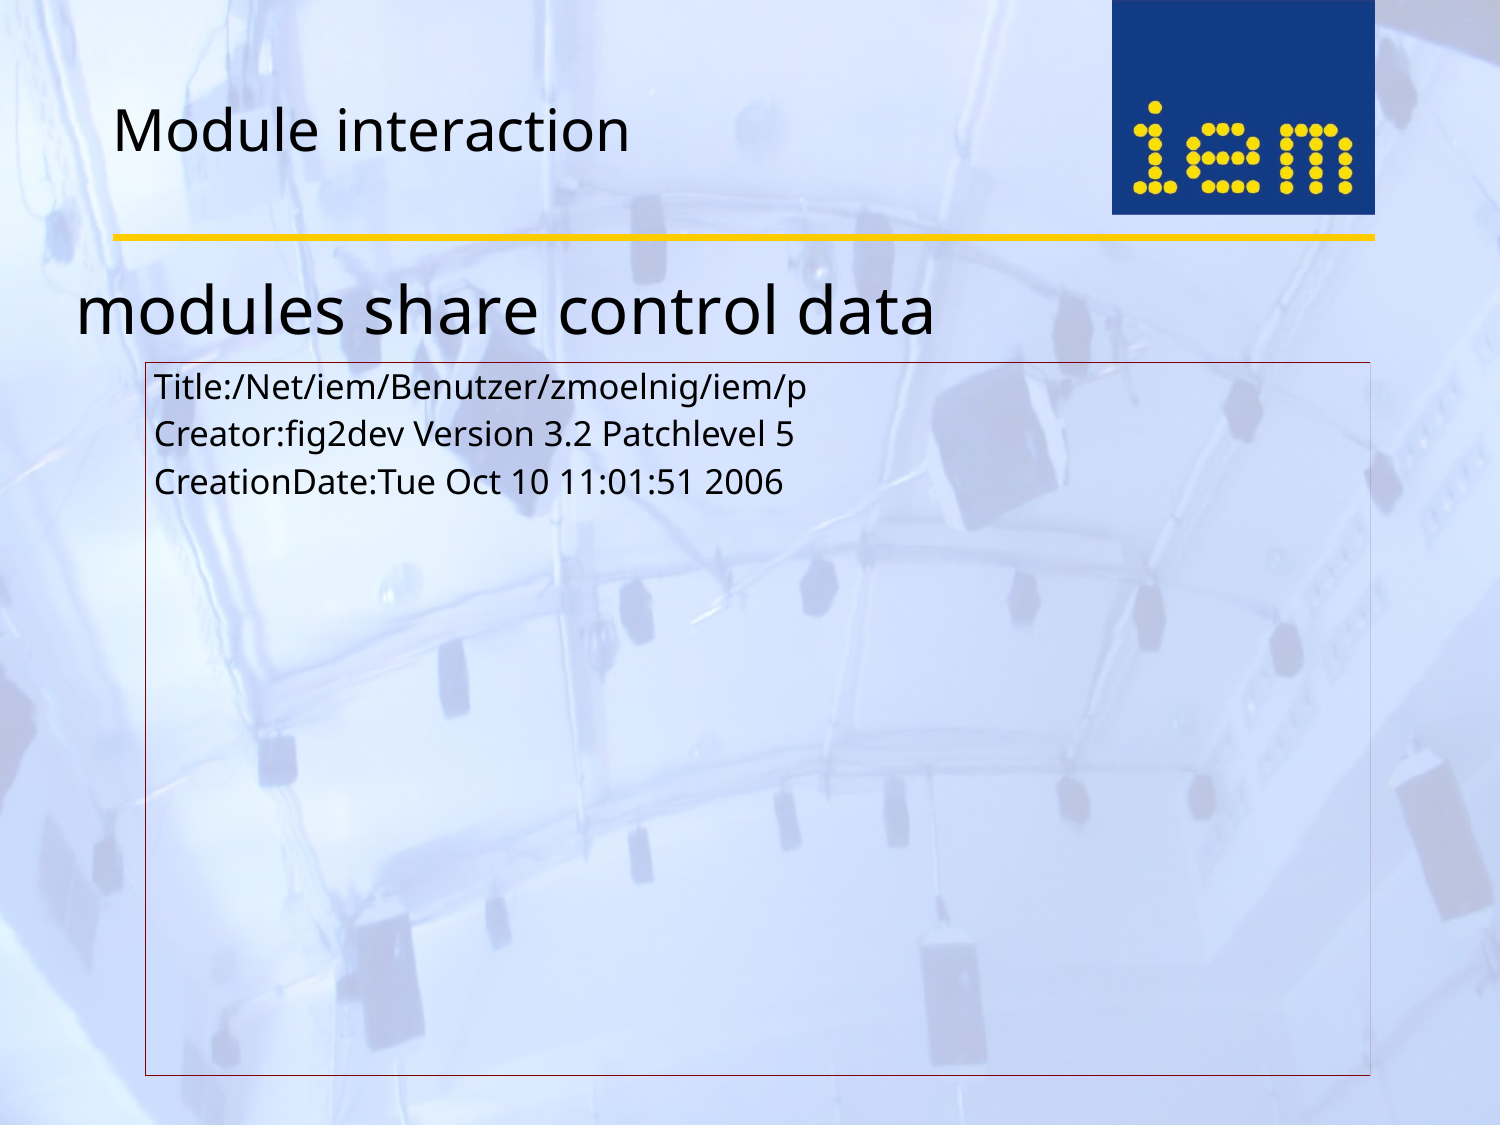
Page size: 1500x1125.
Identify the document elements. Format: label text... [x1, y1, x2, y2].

list modules share control data [75, 263, 1418, 355]
title Module interaction [112, 42, 1375, 216]
picture [0, 0, 1500, 1125]
